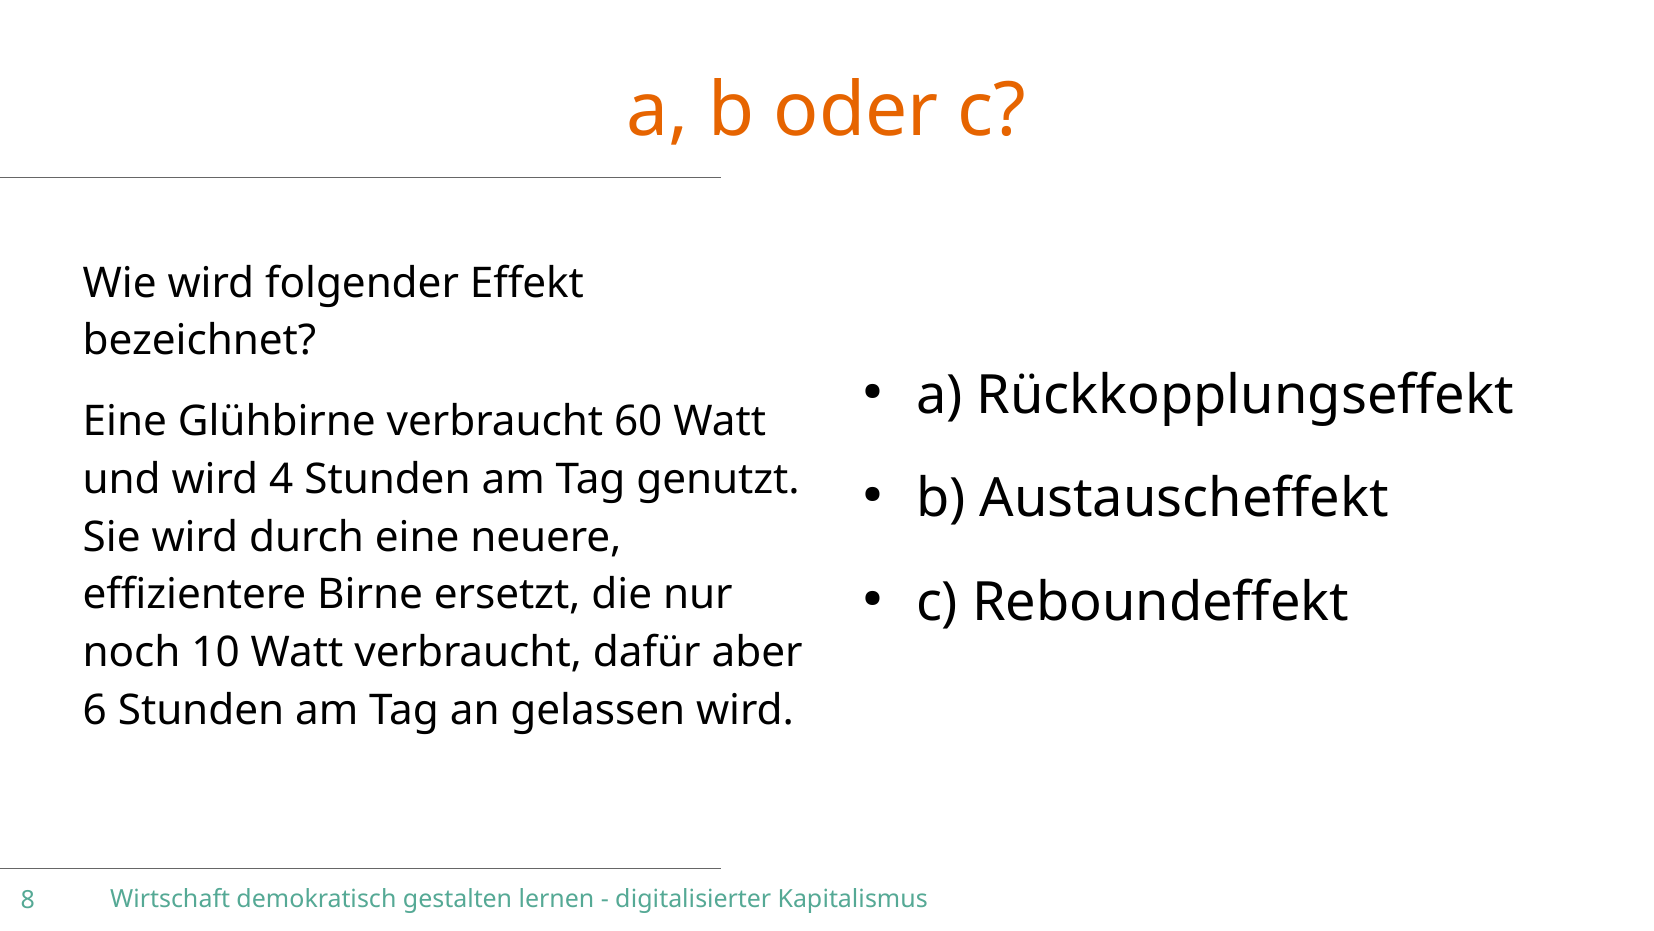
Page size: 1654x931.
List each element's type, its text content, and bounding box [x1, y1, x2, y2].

list Wie wird folgender Effekt bezeichnet? Eine Glühbirne verbraucht 60 Watt und wird 4 Stunden am Tag genutzt. Sie wird durch eine neuere, effizientere Birne ersetzt, die nur noch 10 Watt verbraucht, dafür aber 6 Stunden am Tag an gelassen wird. [82, 251, 809, 792]
title a, b oder c? [82, 54, 1571, 143]
list a) Rückkopplungseffekt b) Austauscheffekt c) Reboundeffekt [845, 251, 1572, 792]
